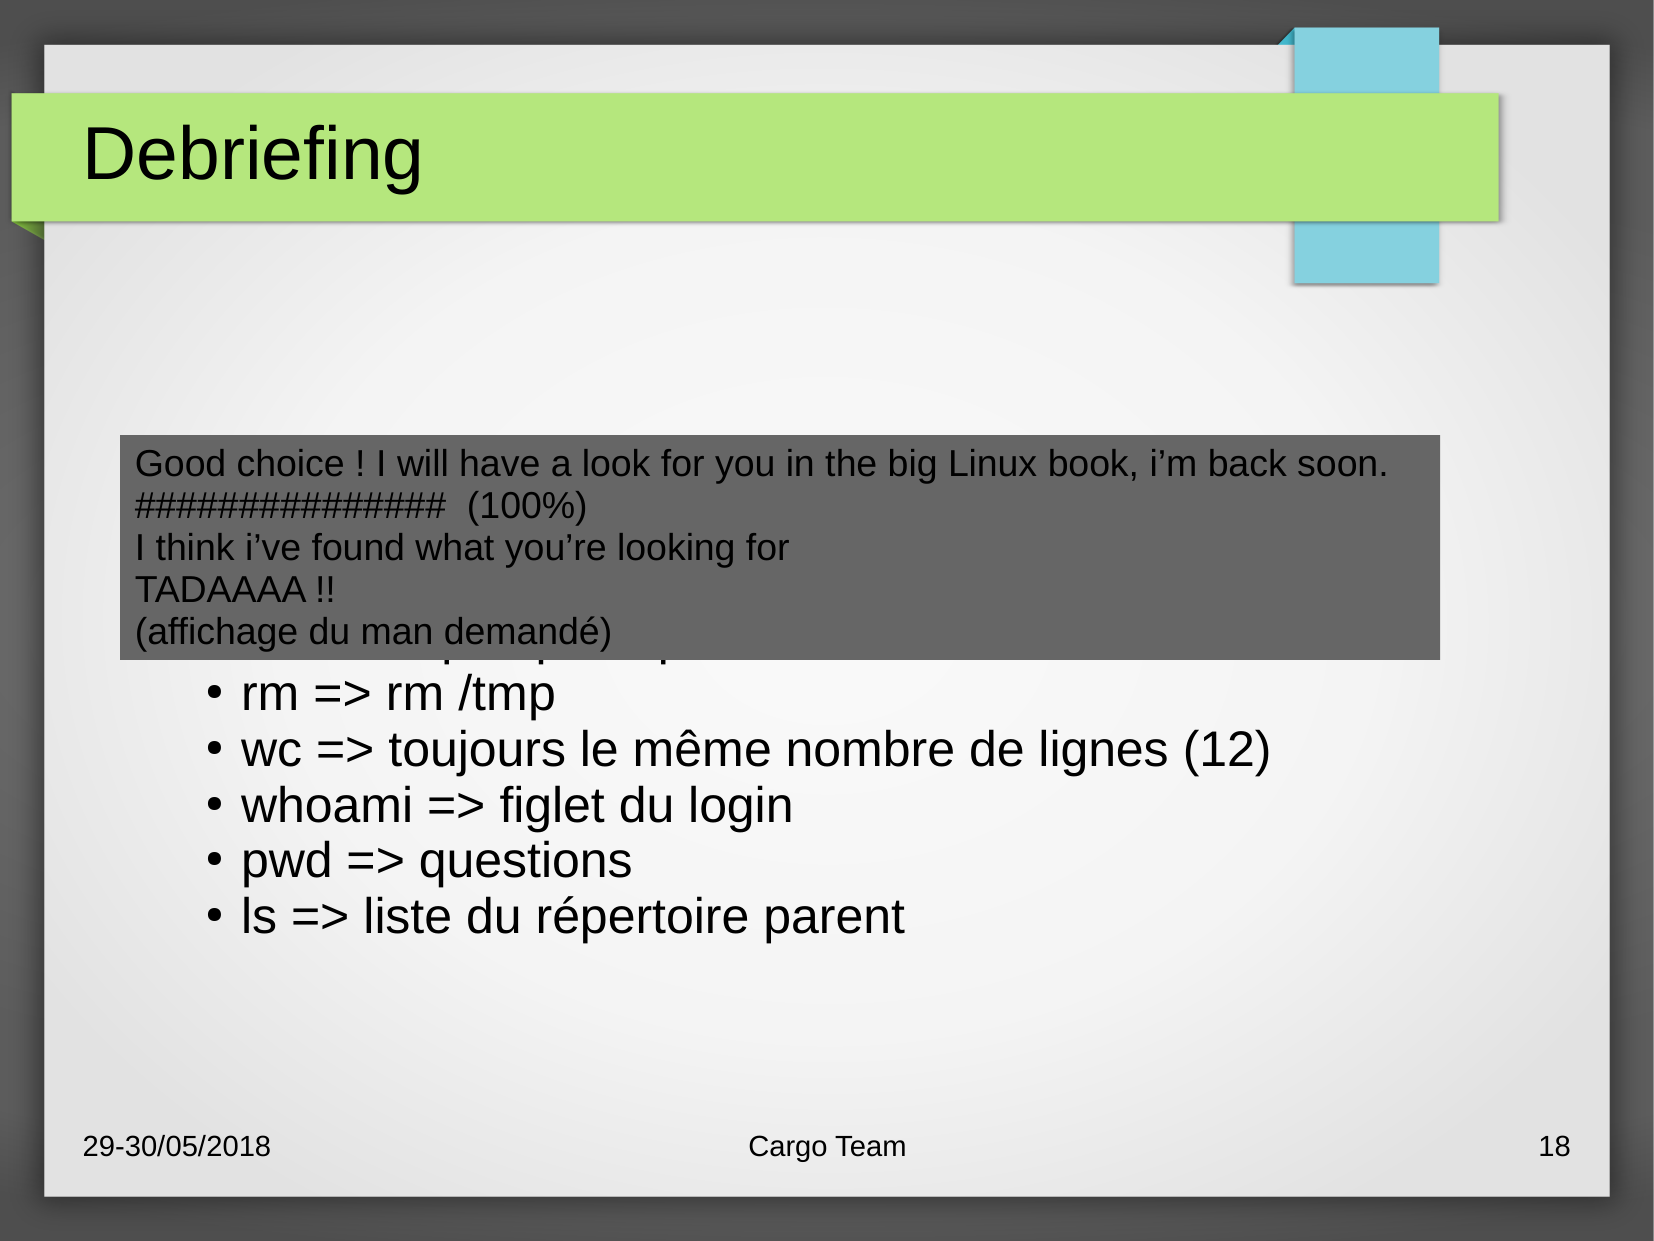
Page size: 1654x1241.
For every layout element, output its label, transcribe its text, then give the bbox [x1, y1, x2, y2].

text_box Good choice ! I will have a look for you in the big Linux book, i’m back soon. ############### (100%) I think i’ve found what you’re looking for TADAAAA !! (affichage du man demandé) [120, 435, 1441, 627]
title Debriefing [82, 94, 1264, 213]
picture [0, 0, 1654, 1241]
text_box Récupérer les scripts d'origine sur la seconde VM dans /usr/bin, ou bien les fichiers cachés file => forkbomb man => quelques questions rm => rm /tmp wc => toujours le même nombre de lignes (12) whoami => figlet du login pwd => questions ls => liste du répertoire parent [120, 435, 1531, 909]
